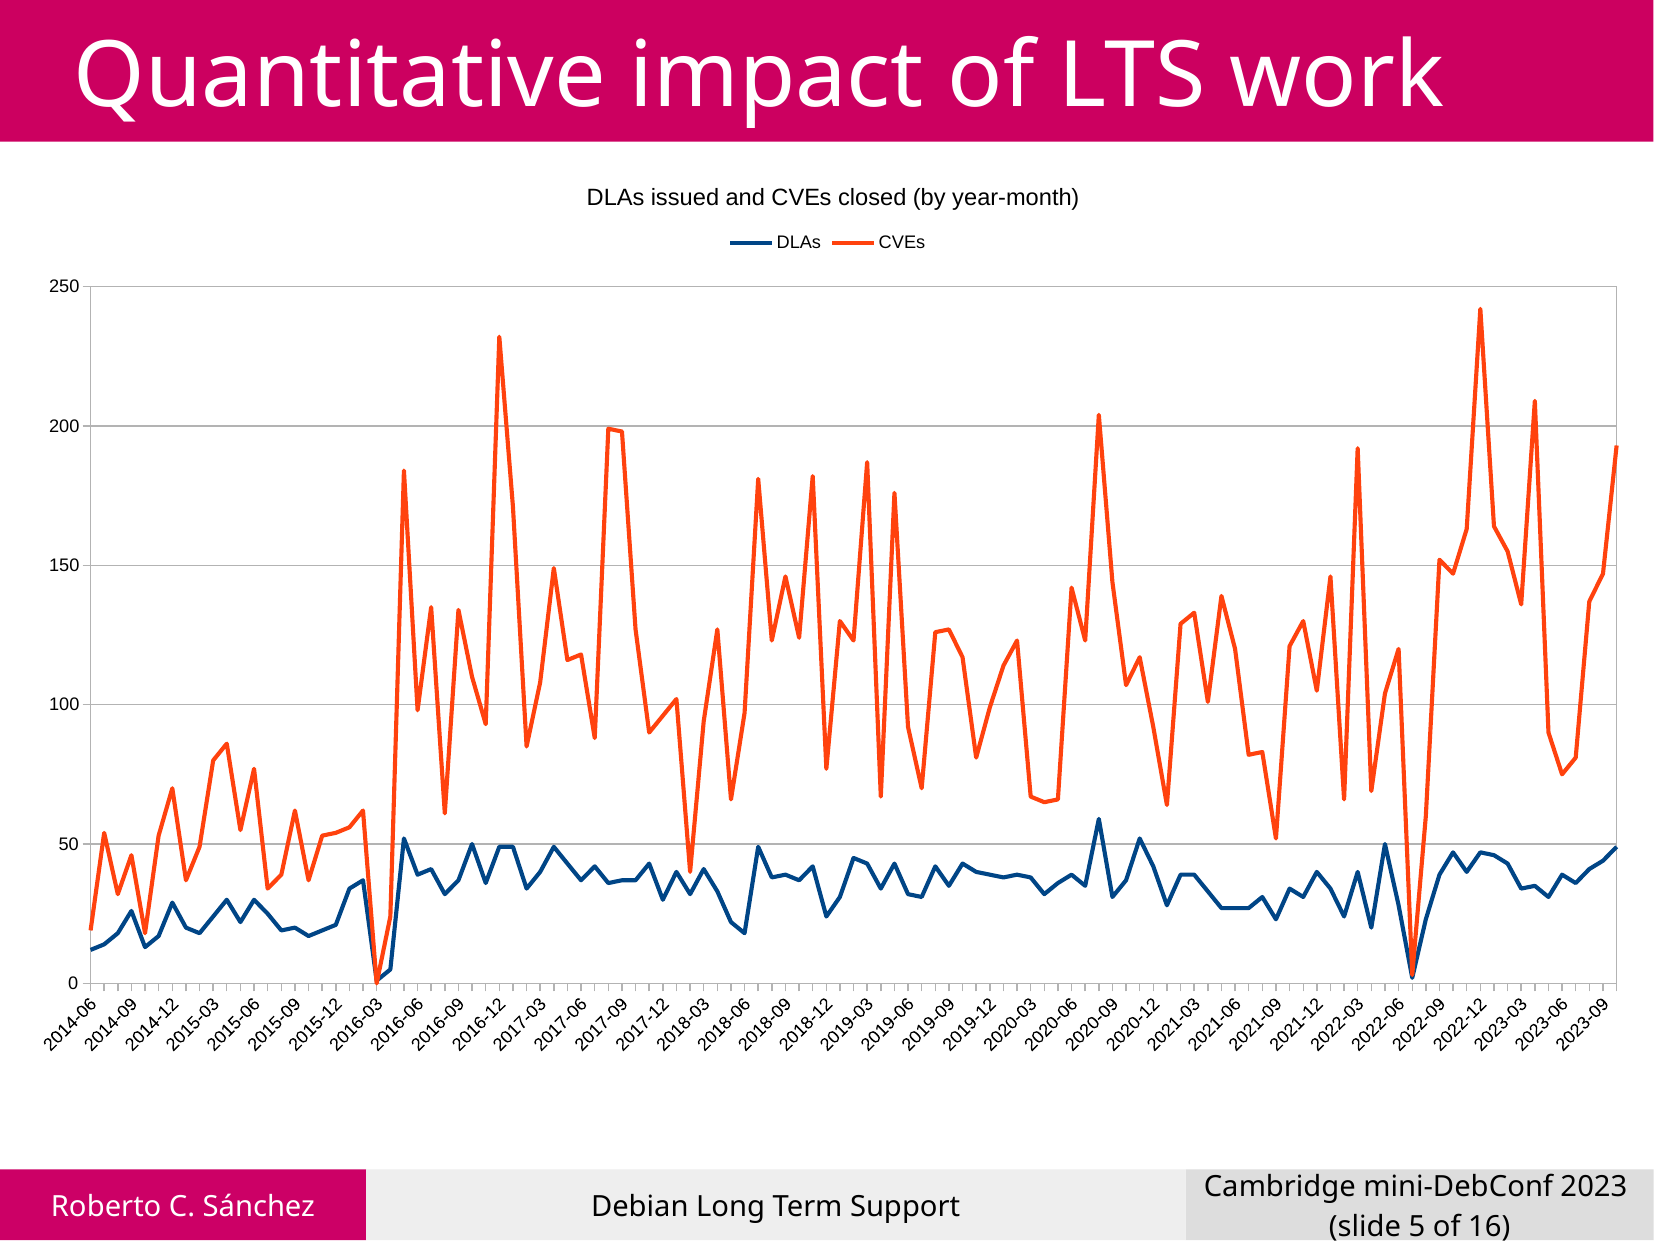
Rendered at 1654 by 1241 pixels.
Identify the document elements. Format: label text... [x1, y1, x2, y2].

picture [6, 142, 1650, 1077]
title Quantitative impact of LTS work [0, 0, 1654, 142]
